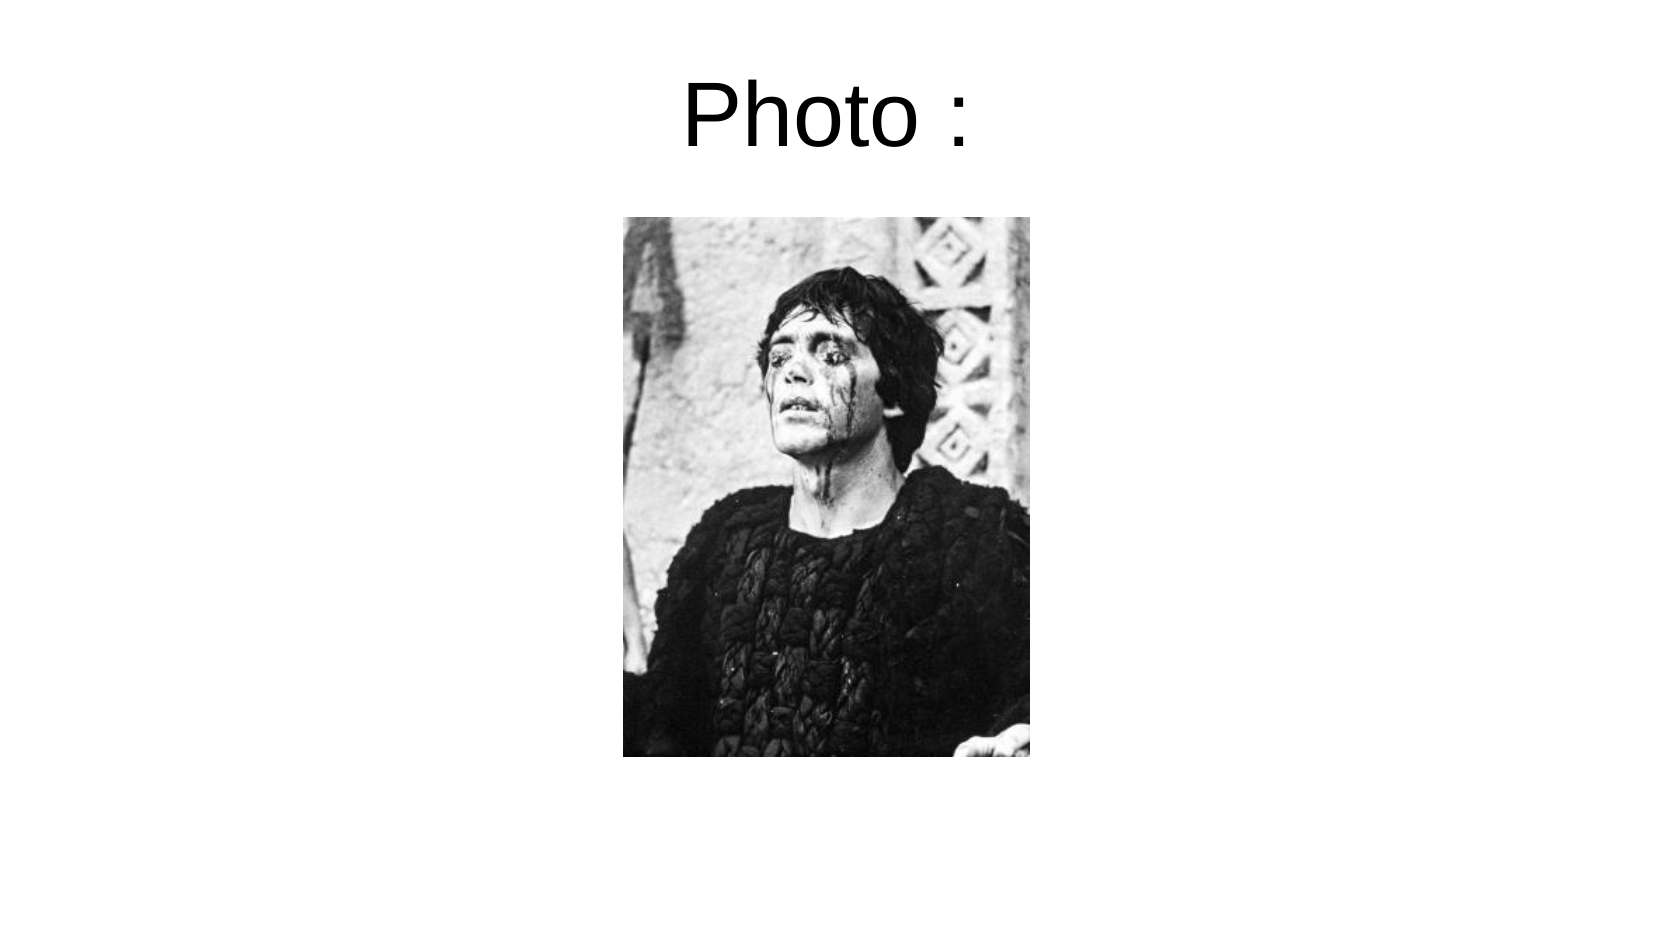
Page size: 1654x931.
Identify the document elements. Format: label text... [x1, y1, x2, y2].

title Photo : [82, 37, 1571, 193]
picture [623, 217, 1030, 758]
